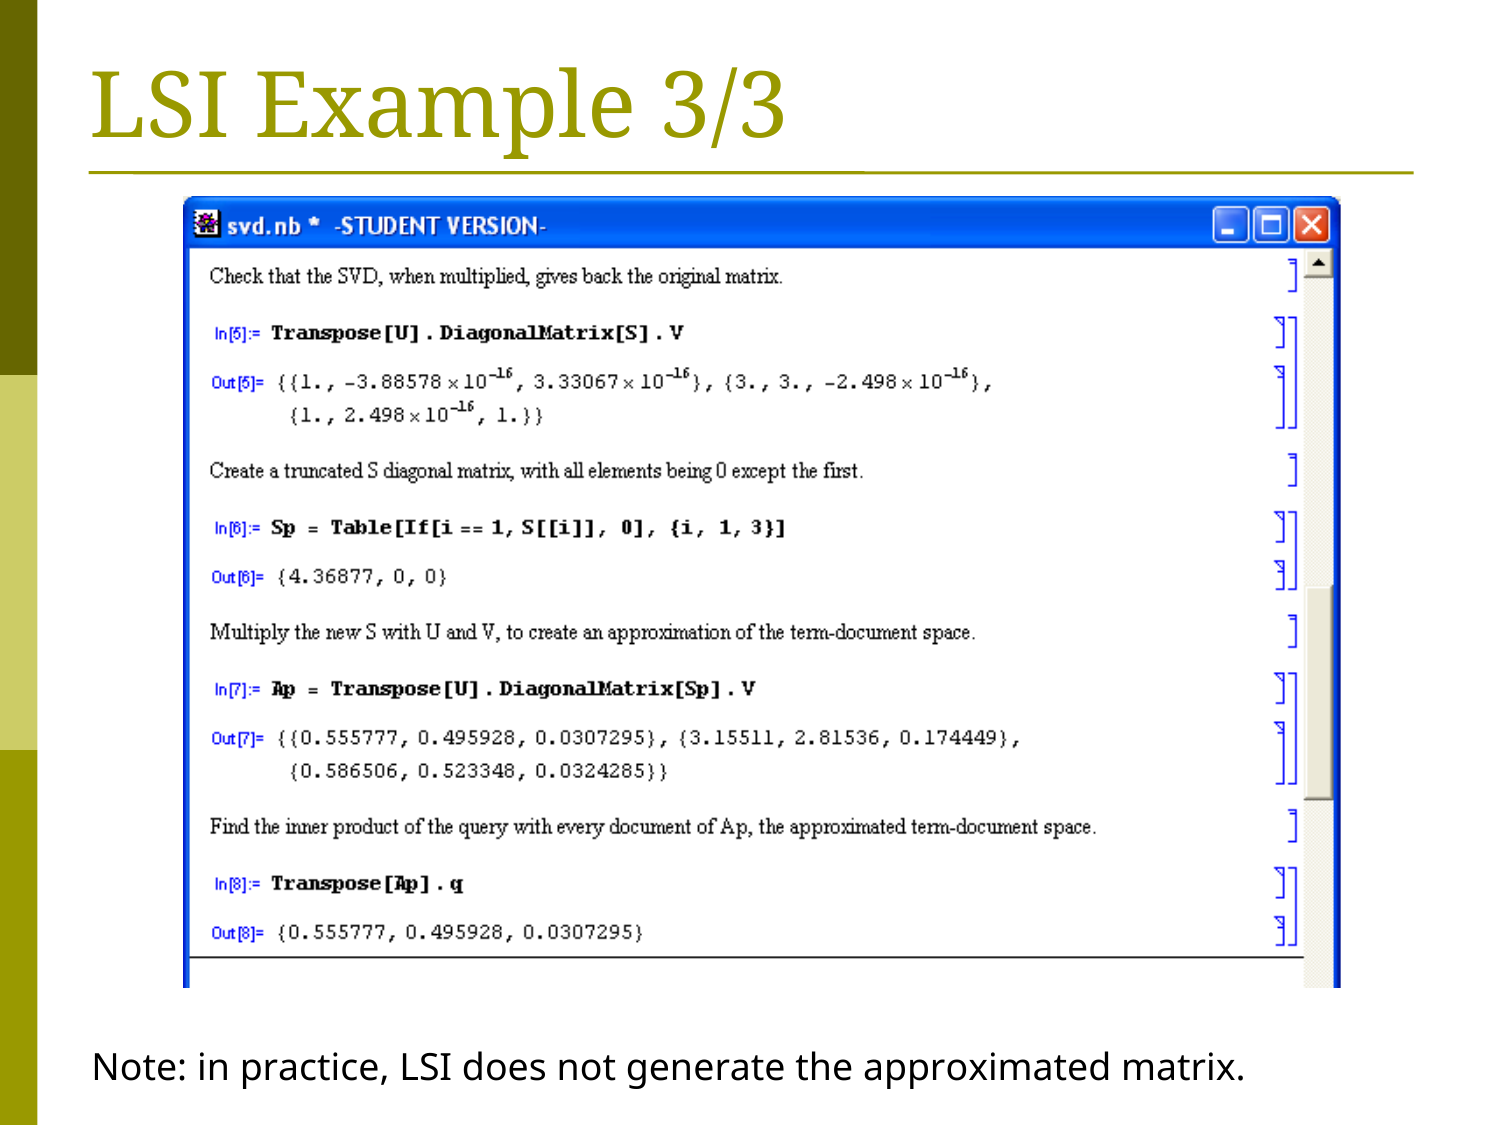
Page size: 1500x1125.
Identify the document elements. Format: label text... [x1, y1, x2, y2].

title LSI Example 3/3 [75, 45, 1426, 173]
picture [183, 196, 1341, 988]
text_box Note: in practice, LSI does not generate the approximated matrix. [76, 1034, 1428, 1096]
